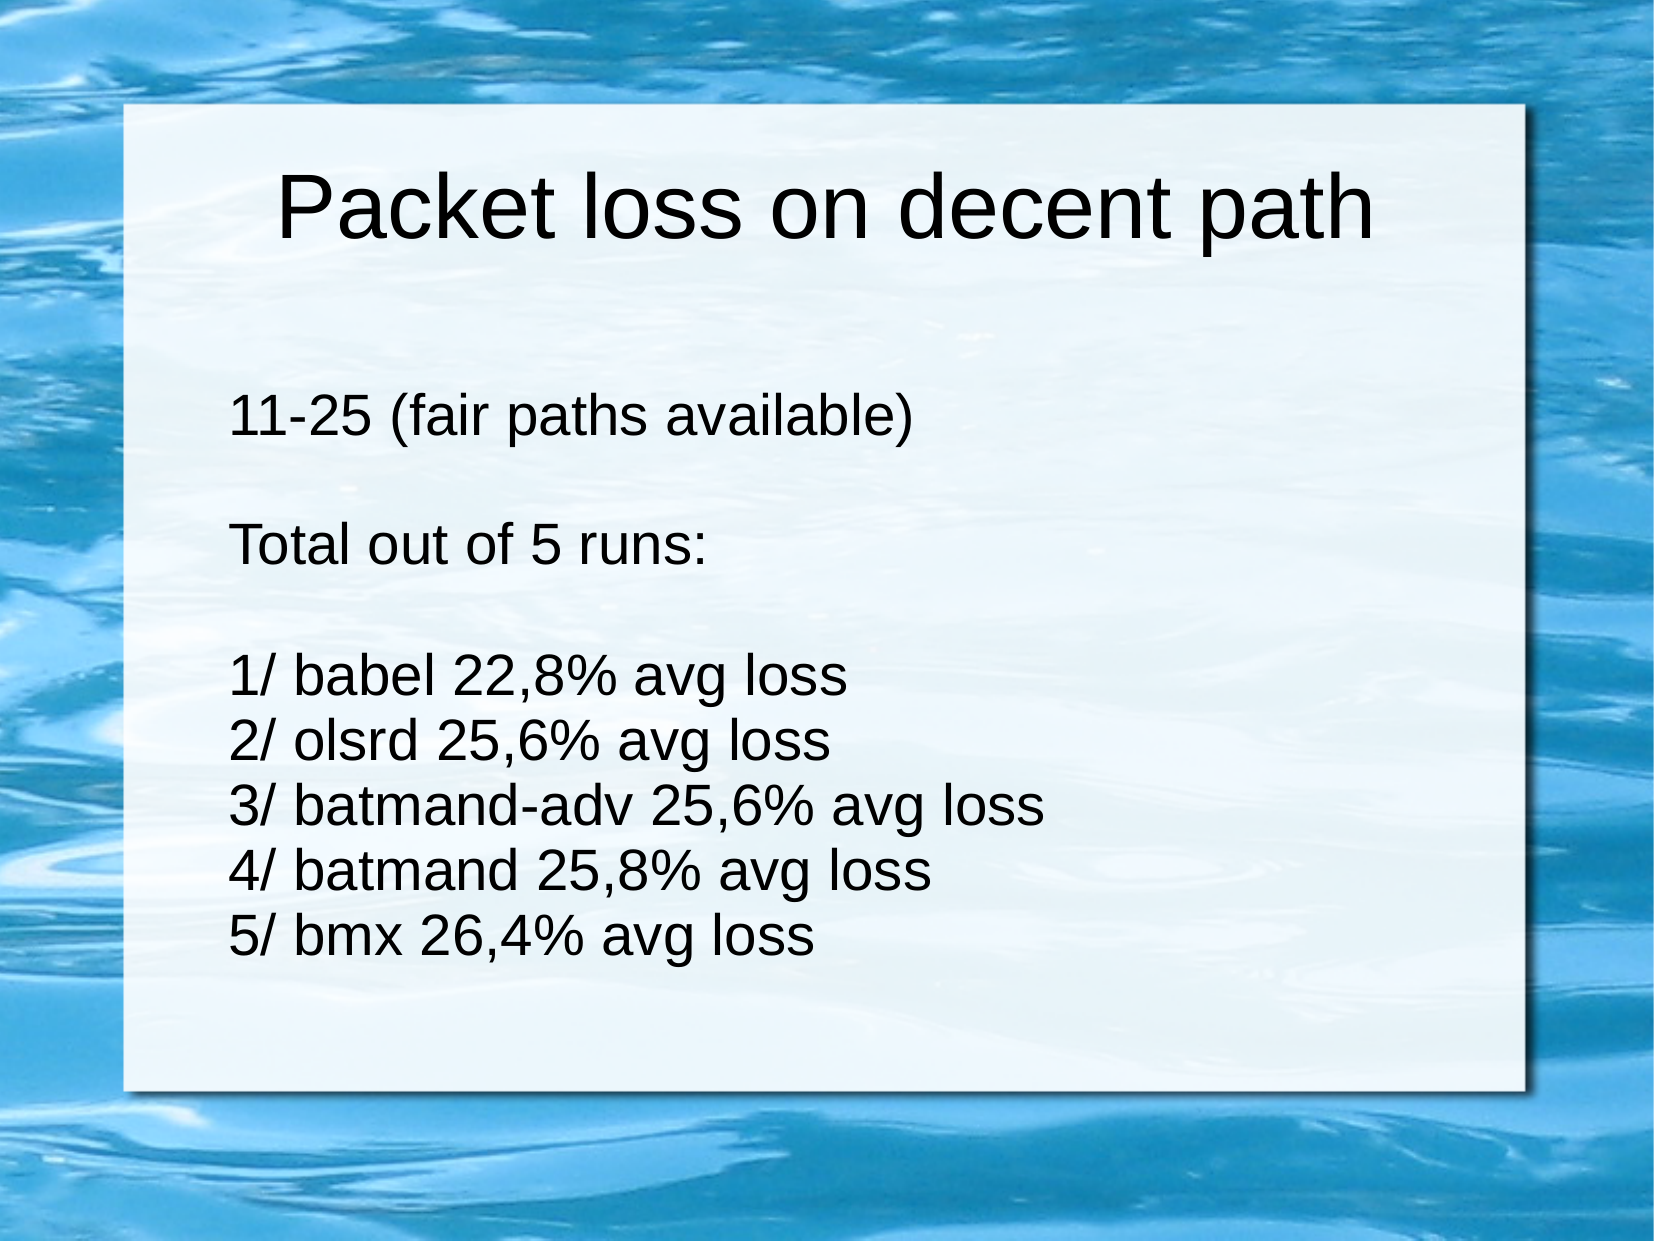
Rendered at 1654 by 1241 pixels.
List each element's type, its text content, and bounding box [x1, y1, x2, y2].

title Packet loss on decent path [147, 125, 1506, 288]
text_box 11-25 (fair paths available) Total out of 5 runs: 1/ babel 22,8% avg loss 2/ olsrd 25,6% avg loss 3/ batmand-adv 25,6% avg loss 4/ batmand 25,8% avg loss 5/ bmx 26,4% avg loss [213, 374, 1447, 1063]
picture [0, 0, 1654, 1241]
